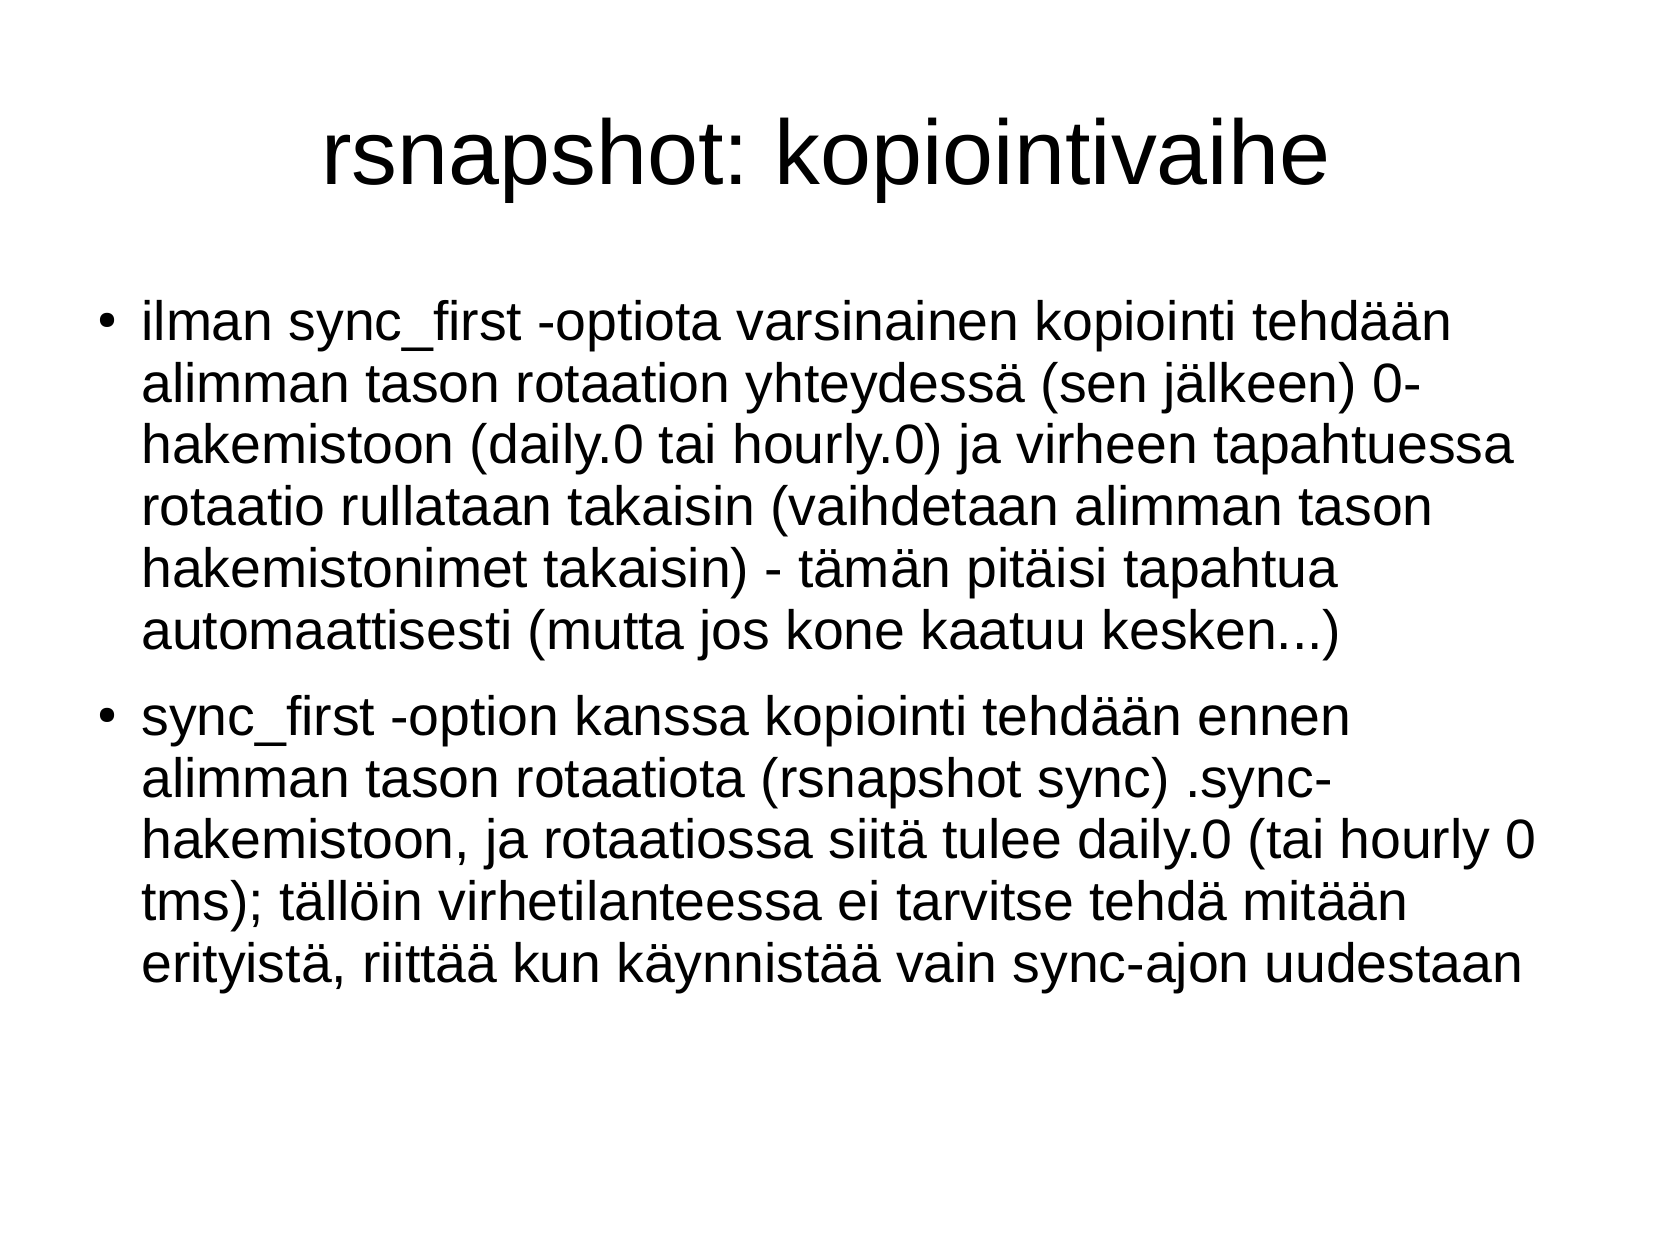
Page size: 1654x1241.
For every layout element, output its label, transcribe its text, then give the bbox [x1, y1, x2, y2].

list ilman sync_first -optiota varsinainen kopiointi tehdään alimman tason rotaation yhteydessä (sen jälkeen) 0-hakemistoon (daily.0 tai hourly.0) ja virheen tapahtuessa rotaatio rullataan takaisin (vaihdetaan alimman tason hakemistonimet takaisin) - tämän pitäisi tapahtua automaattisesti (mutta jos kone kaatuu kesken...) sync_first -option kanssa kopiointi tehdään ennen alimman tason rotaatiota (rsnapshot sync) .sync-hakemistoon, ja rotaatiossa siitä tulee daily.0 (tai hourly 0 tms); tällöin virhetilanteessa ei tarvitse tehdä mitään erityistä, riittää kun käynnistää vain sync-ajon uudestaan [82, 290, 1571, 1010]
title rsnapshot: kopiointivaihe [82, 49, 1571, 257]
